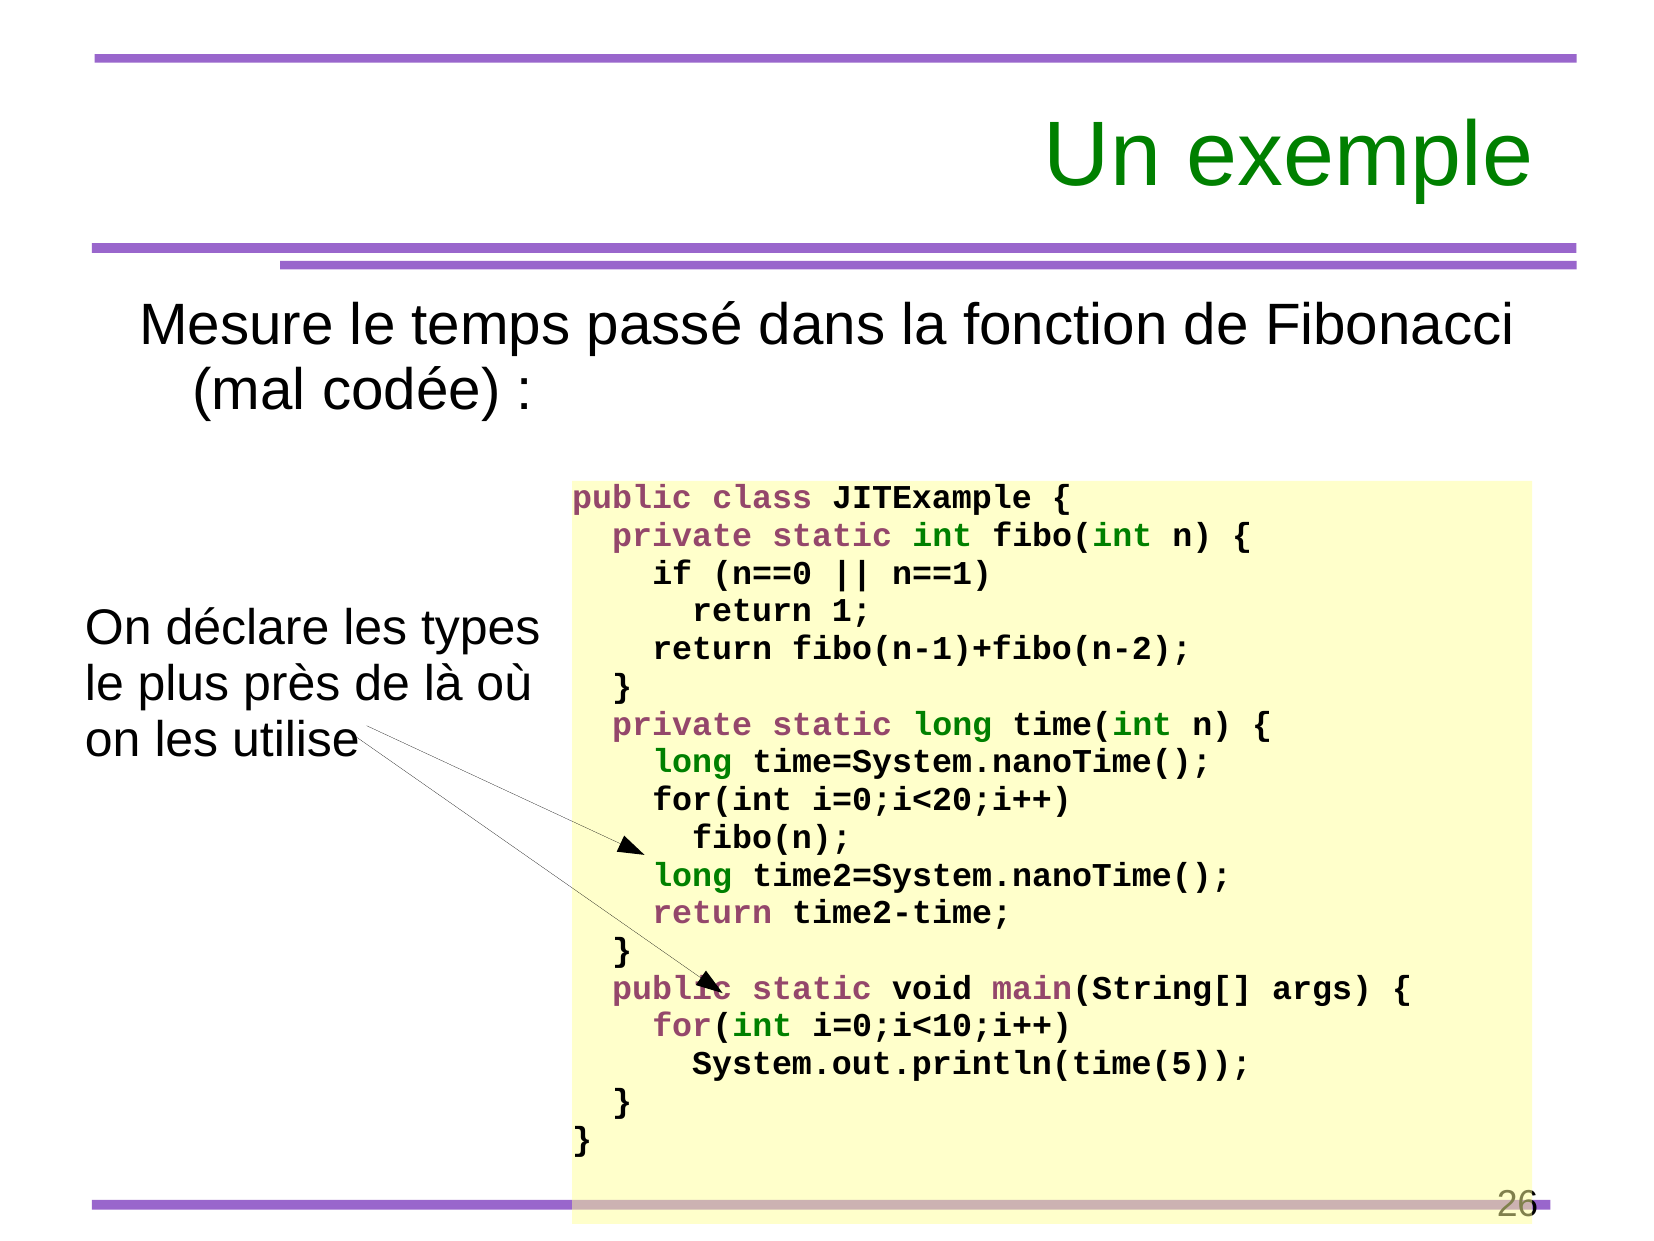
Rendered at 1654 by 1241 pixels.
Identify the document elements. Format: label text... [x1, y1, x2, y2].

title Un exemple [121, 49, 1534, 257]
text_box On déclare les types le plus près de là où on les utilise [84, 599, 570, 823]
list Mesure le temps passé dans la fonction de Fibonacci (mal codée) : [121, 291, 1534, 465]
text_box public class JITExample { private static int fibo(int n) { if (n==0 || n==1) return 1; return fibo(n-1)+fibo(n-2); } private static long time(int n) { long time=System.nanoTime(); for(int i=0;i<20;i++) fibo(n); long time2=System.nanoTime(); return time2-time; } public static void main(String[] args) { for(int i=0;i<10;i++) System.out.println(time(5)); } } [572, 480, 1533, 1224]
